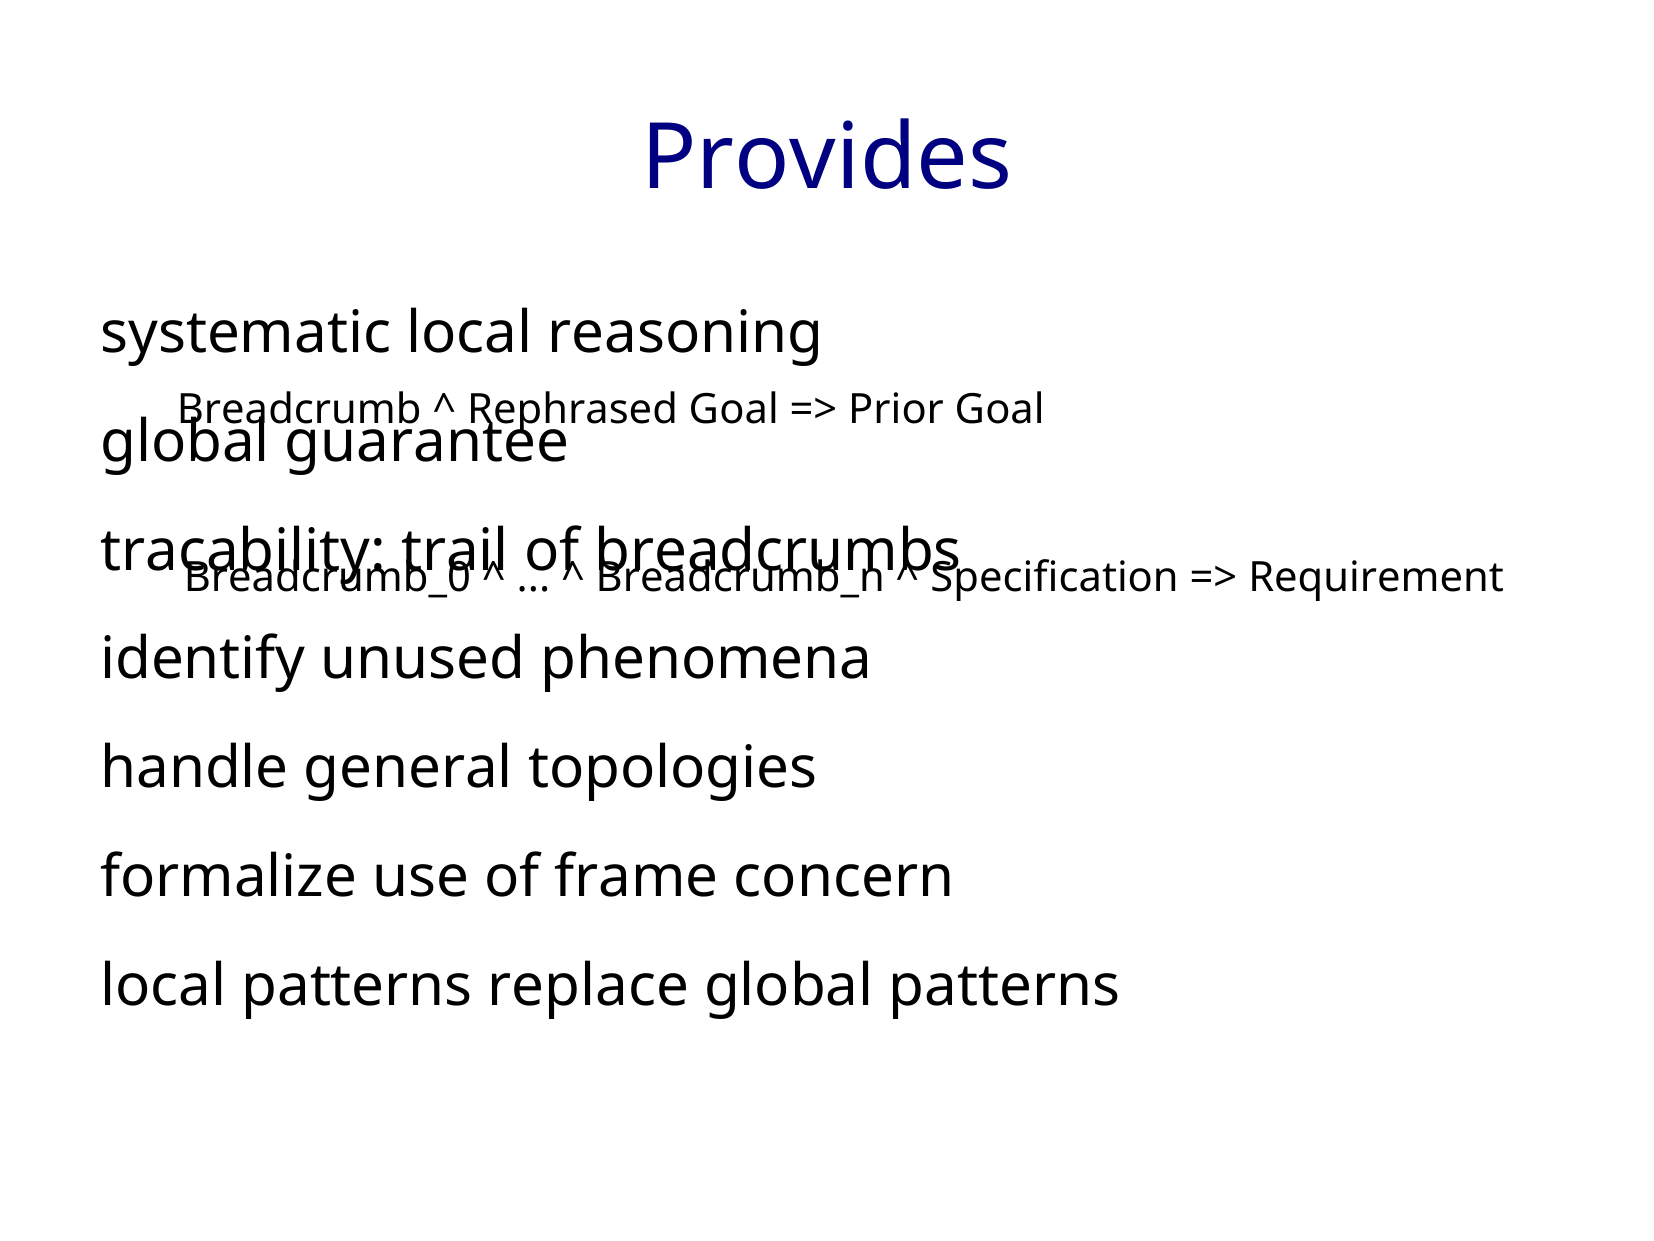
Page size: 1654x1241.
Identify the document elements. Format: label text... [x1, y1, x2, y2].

list systematic local reasoning global guarantee tracability: trail of breadcrumbs identify unused phenomena handle general topologies formalize use of frame concern local patterns replace global patterns [82, 290, 1571, 1109]
text_box Breadcrumb ^ Rephrased Goal => Prior Goal [109, 362, 1113, 454]
text_box Breadcrumb_0 ^ ... ^ Breadcrumb_n ^ Specification => Requirement [100, 536, 1588, 614]
title Provides [82, 49, 1571, 257]
